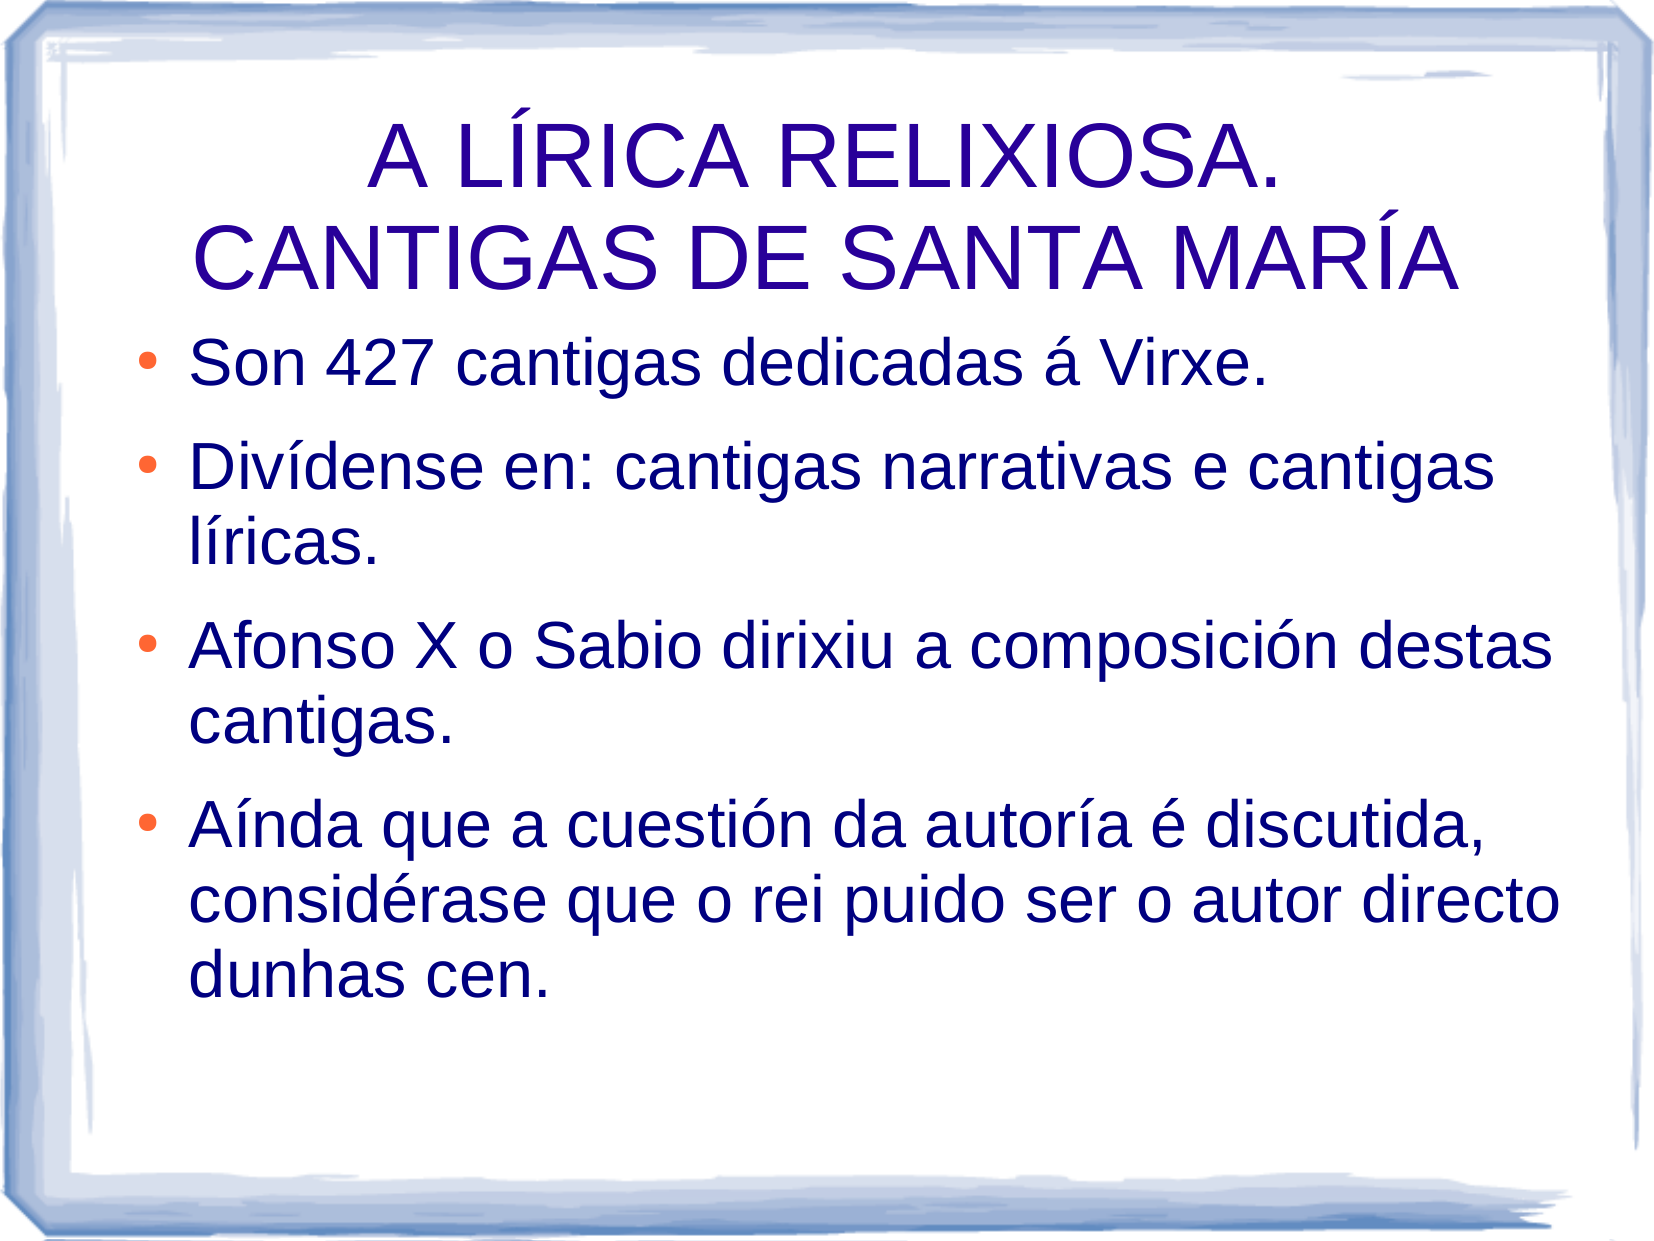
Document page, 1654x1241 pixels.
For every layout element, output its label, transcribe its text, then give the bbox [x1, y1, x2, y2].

title A LÍRICA RELIXIOSA. CANTIGAS DE SANTA MARÍA [147, 104, 1506, 310]
picture [0, 0, 1654, 1241]
list Son 427 cantigas dedicadas á Virxe. Divídense en: cantigas narrativas e cantigas líricas. Afonso X o Sabio dirixiu a composición destas cantigas. Aínda que a cuestión da autoría é discutida, considérase que o rei puido ser o autor directo dunhas cen. [118, 324, 1571, 1045]
